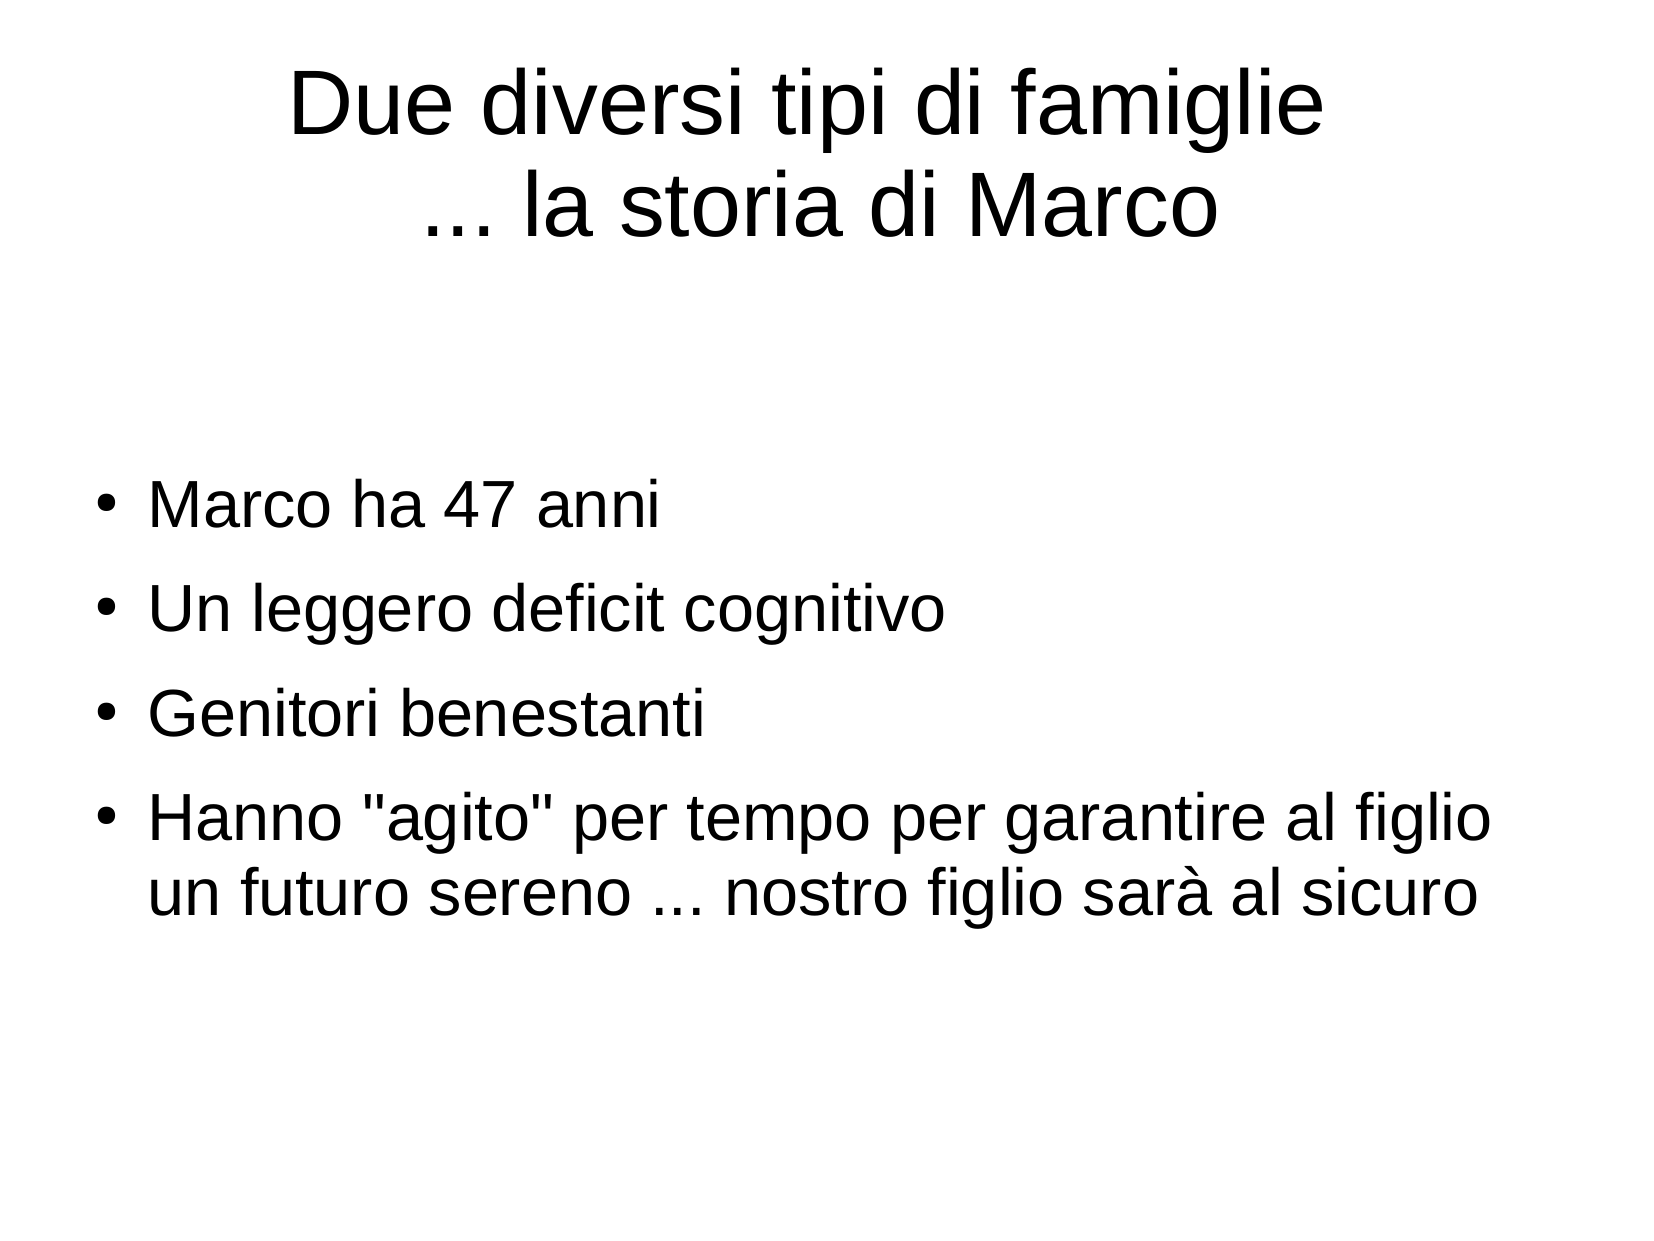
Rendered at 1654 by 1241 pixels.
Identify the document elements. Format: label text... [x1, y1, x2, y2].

list Marco ha 47 anni Un leggero deficit cognitivo Genitori benestanti Hanno "agito" per tempo per garantire al figlio un futuro sereno ... nostro figlio sarà al sicuro [76, 362, 1565, 1182]
title Due diversi tipi di famiglie ... la storia di Marco [76, 50, 1565, 258]
